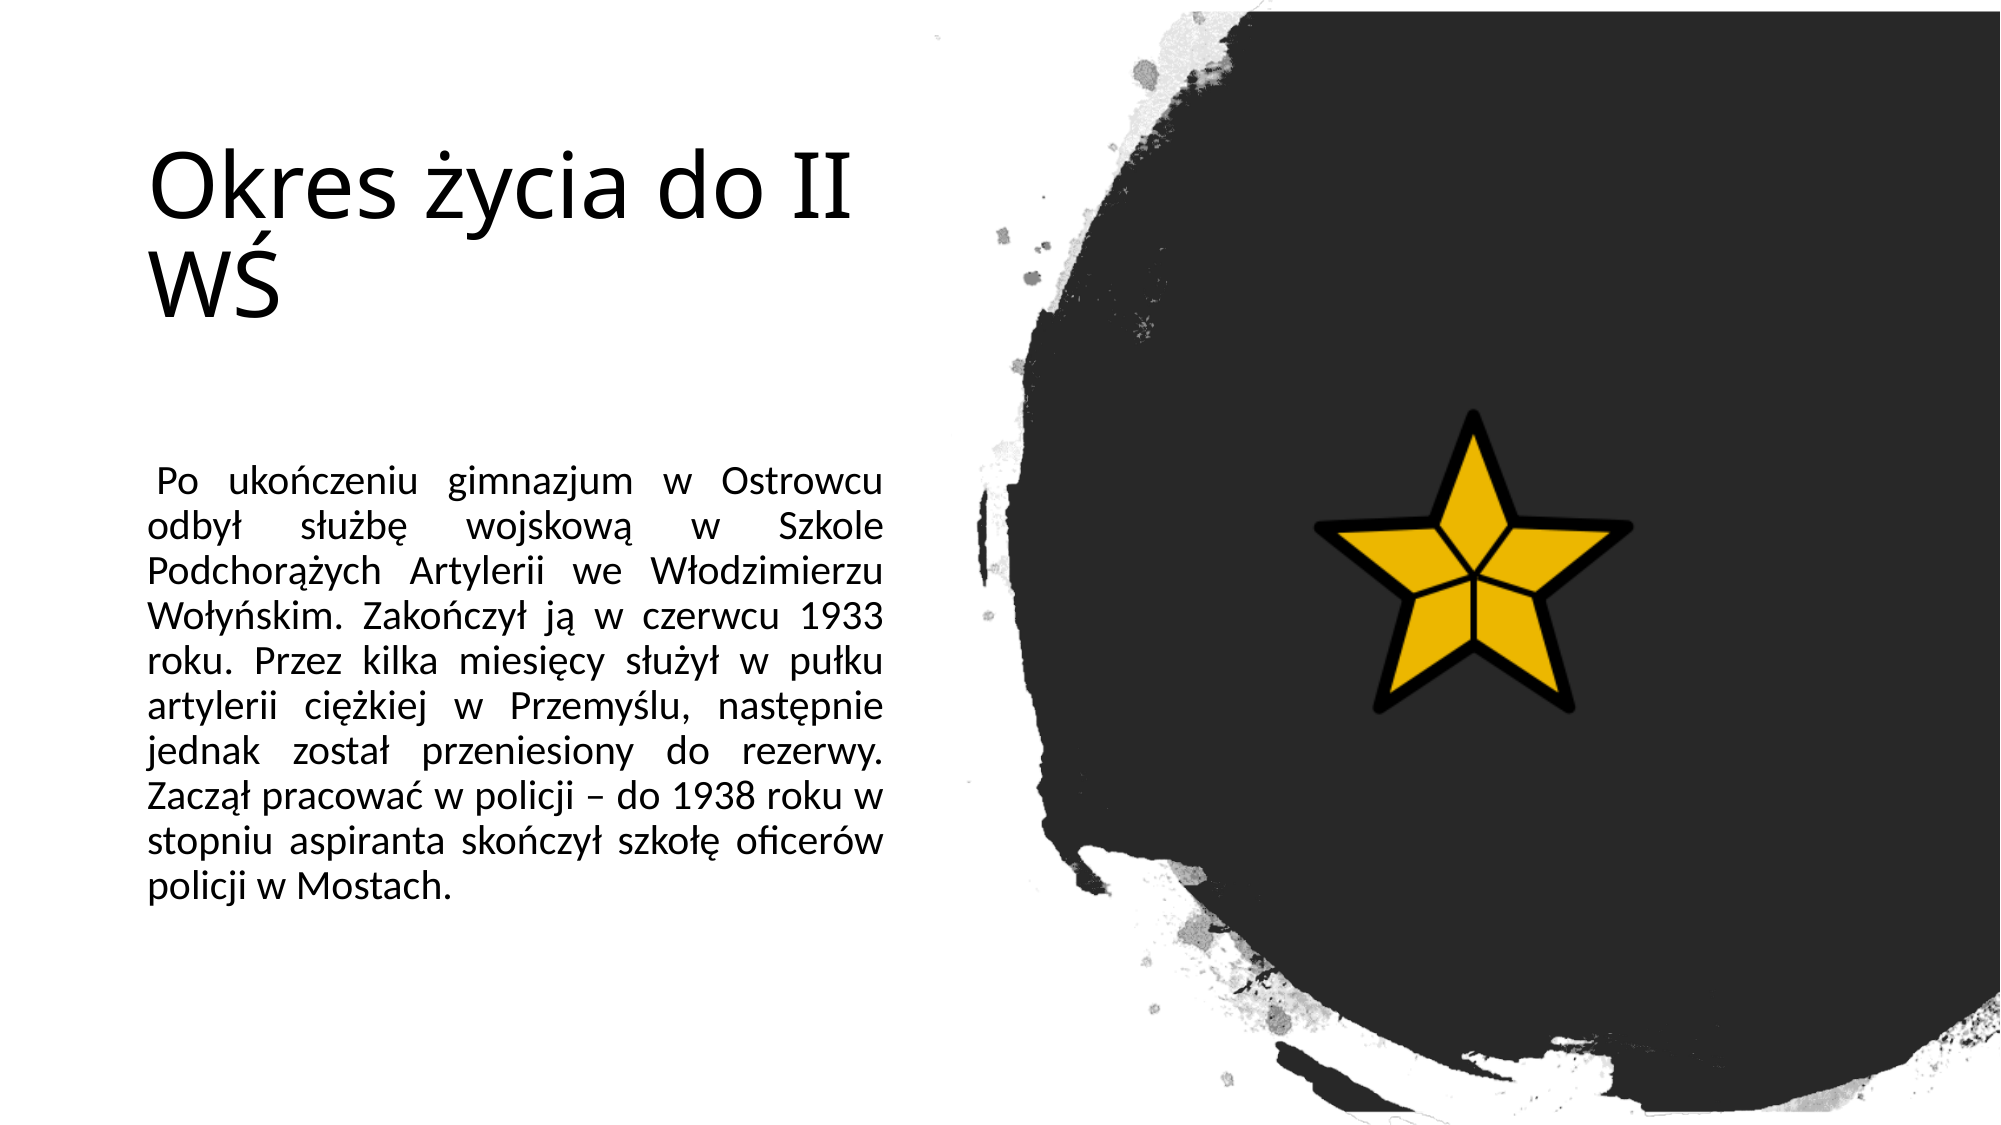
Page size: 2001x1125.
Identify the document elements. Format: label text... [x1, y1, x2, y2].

list Po ukończeniu gimnazjum w Ostrowcu odbył służbę wojskową w Szkole Podchorążych Artylerii we Włodzimierzu Wołyńskim. Zakończył ją w czerwcu 1933 roku. Przez kilka miesięcy służył w pułku artylerii ciężkiej w Przemyślu, następnie jednak został przeniesiony do rezerwy. Zaczął pracować w policji – do 1938 roku w stopniu aspiranta skończył szkołę oficerów policji w Mostach. [132, 372, 905, 995]
title Okres życia do II WŚ [132, 130, 921, 347]
picture [0, 0, 2000, 1125]
